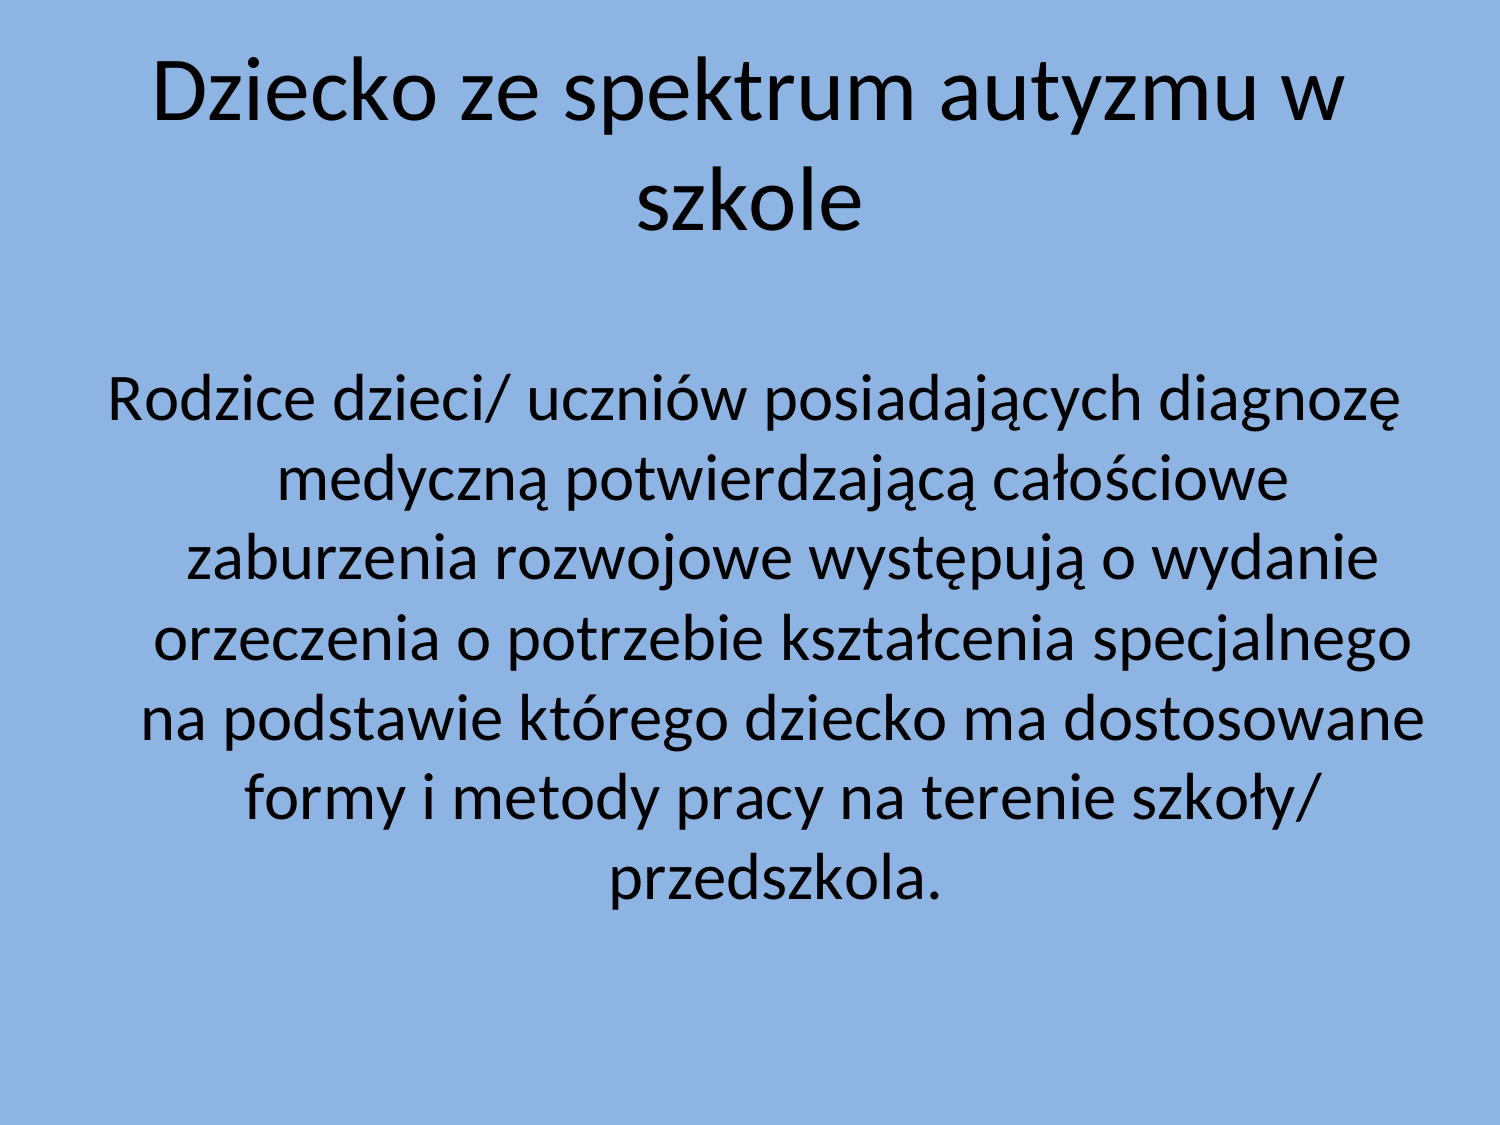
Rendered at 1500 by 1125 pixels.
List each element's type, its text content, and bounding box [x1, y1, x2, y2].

title Dziecko ze spektrum autyzmu w szkole [74, 20, 1425, 257]
subtitle Rodzice dzieci/ uczniów posiadających diagnozę medyczną potwierdzającą całościowe zaburzenia rozwojowe występują o wydanie orzeczenia o potrzebie kształcenia specjalnego na podstawie którego dziecko ma dostosowane formy i metody pracy na terenie szkoły/ przedszkola. [80, 262, 1431, 1005]
